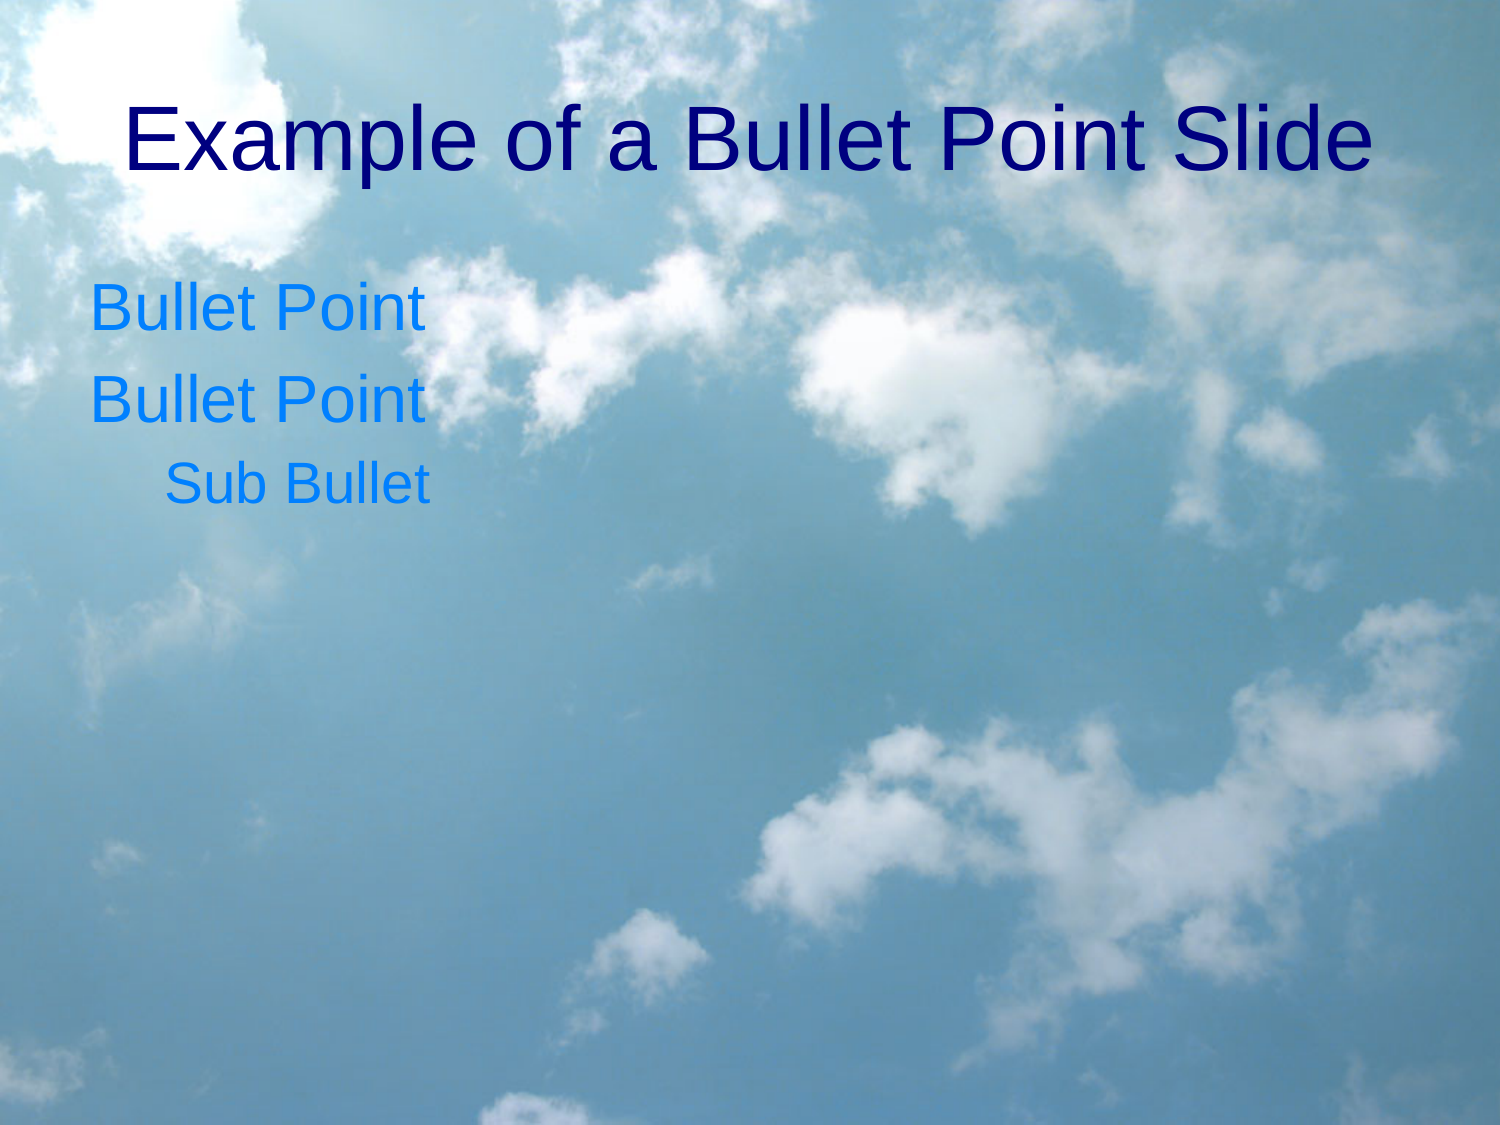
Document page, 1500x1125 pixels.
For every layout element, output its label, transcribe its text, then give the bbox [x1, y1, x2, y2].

title Example of a Bullet Point Slide [75, 45, 1426, 233]
list Bullet Point Bullet Point Sub Bullet [75, 262, 1426, 870]
picture [0, 0, 1500, 1125]
